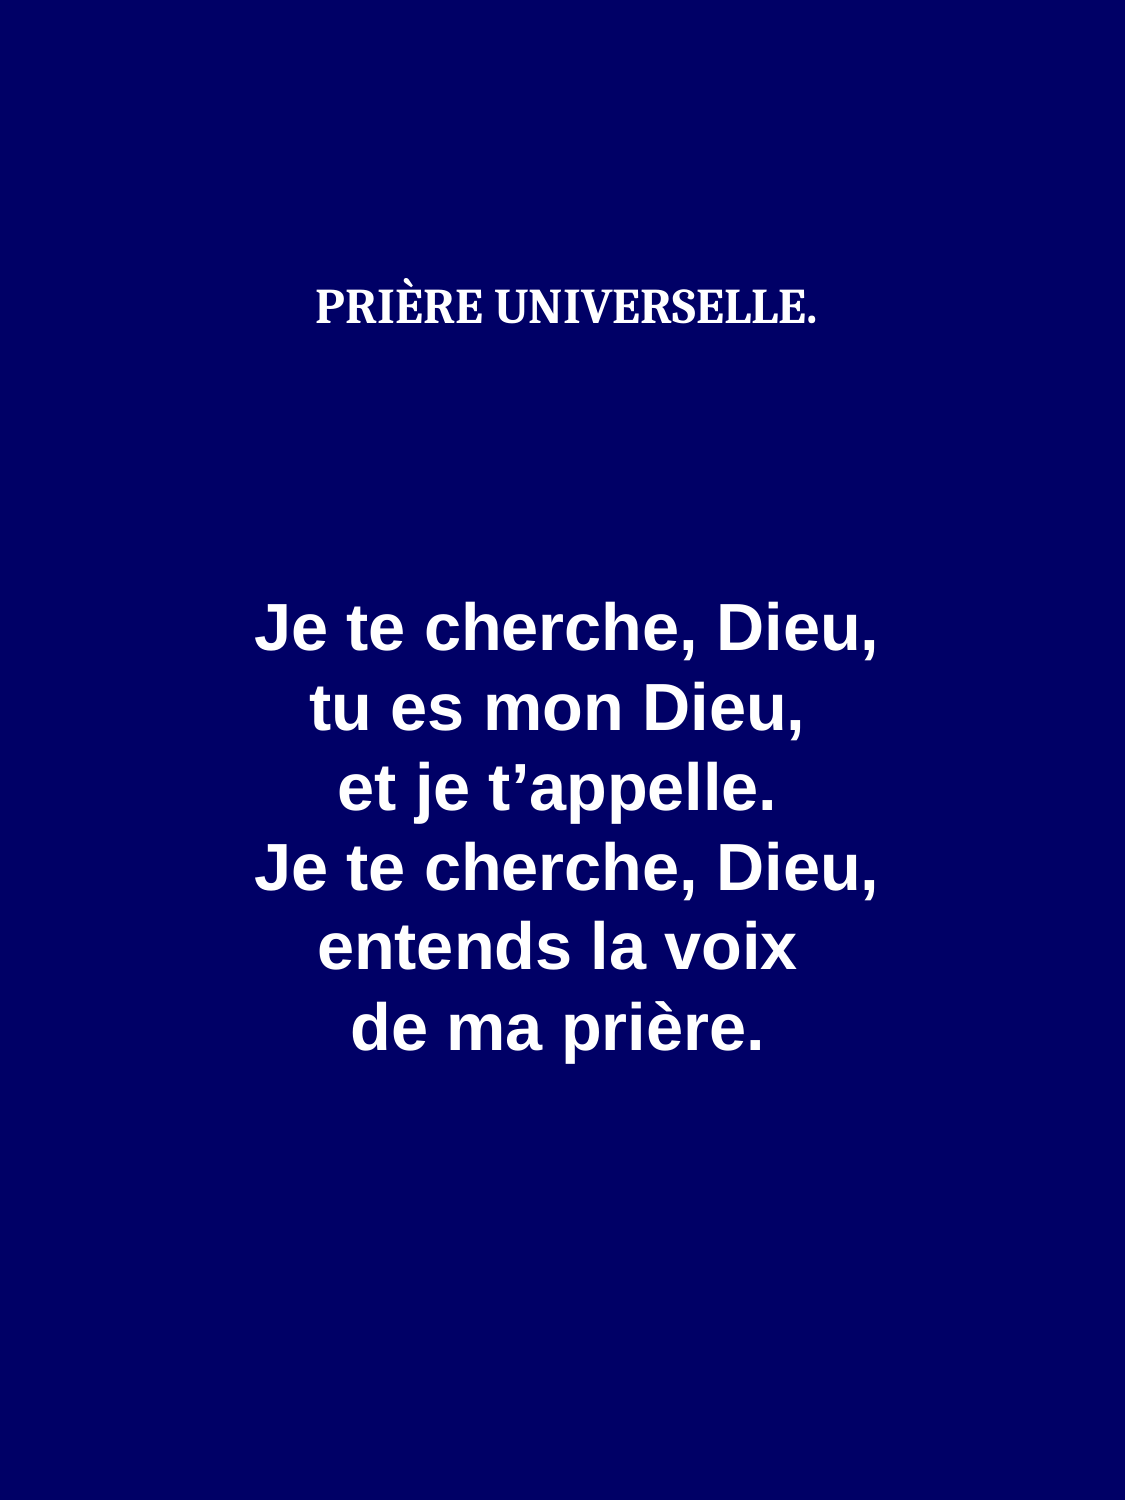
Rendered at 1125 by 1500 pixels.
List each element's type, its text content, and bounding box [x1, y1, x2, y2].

text_box PRIÈRE UNIVERSELLE. Je te cherche, Dieu, tu es mon Dieu, et je t’appelle. Je te cherche, Dieu, entends la voix de ma prière. [82, 236, 1052, 881]
